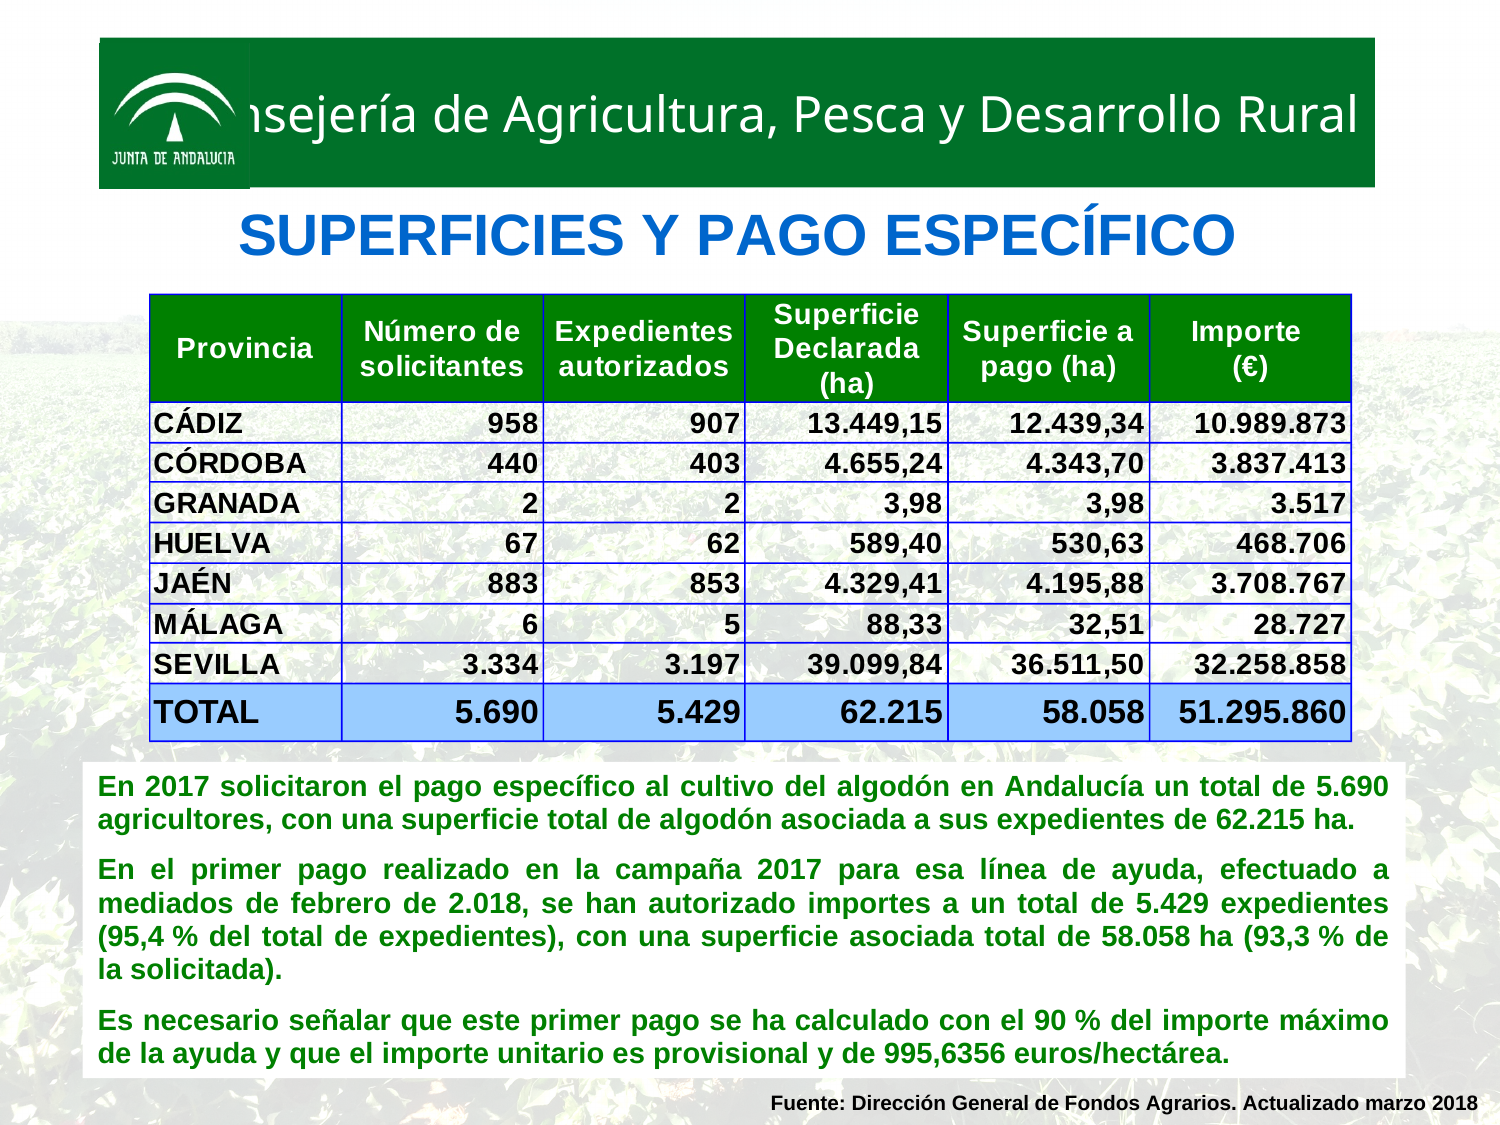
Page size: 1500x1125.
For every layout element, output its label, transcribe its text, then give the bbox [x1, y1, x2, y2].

text_box Fuente: Dirección General de Fondos Agrarios. Actualizado marzo 2018 [755, 1081, 1500, 1123]
picture [0, 0, 1500, 1125]
title Consejería de Agricultura, Pesca y Desarrollo Rural [99, 37, 1375, 188]
list SUPERFICIES Y PAGO ESPECÍFICO [99, 200, 1375, 296]
text_box En 2017 solicitaron el pago específico al cultivo del algodón en Andalucía un total de 5.690 agricultores, con una superficie total de algodón asociada a sus expedientes de 62.215 ha. En el primer pago realizado en la campaña 2017 para esa línea de ayuda, efectuado a mediados de febrero de 2.018, se han autorizado importes a un total de 5.429 expedientes (95,4 % del total de expedientes), con una superficie asociada total de 58.058 ha (93,3 % de la solicitada). Es necesario señalar que este primer pago se ha calculado con el 90 % del importe máximo de la ayuda y que el importe unitario es provisional y de 995,6356 euros/hectárea. [82, 761, 1406, 1079]
